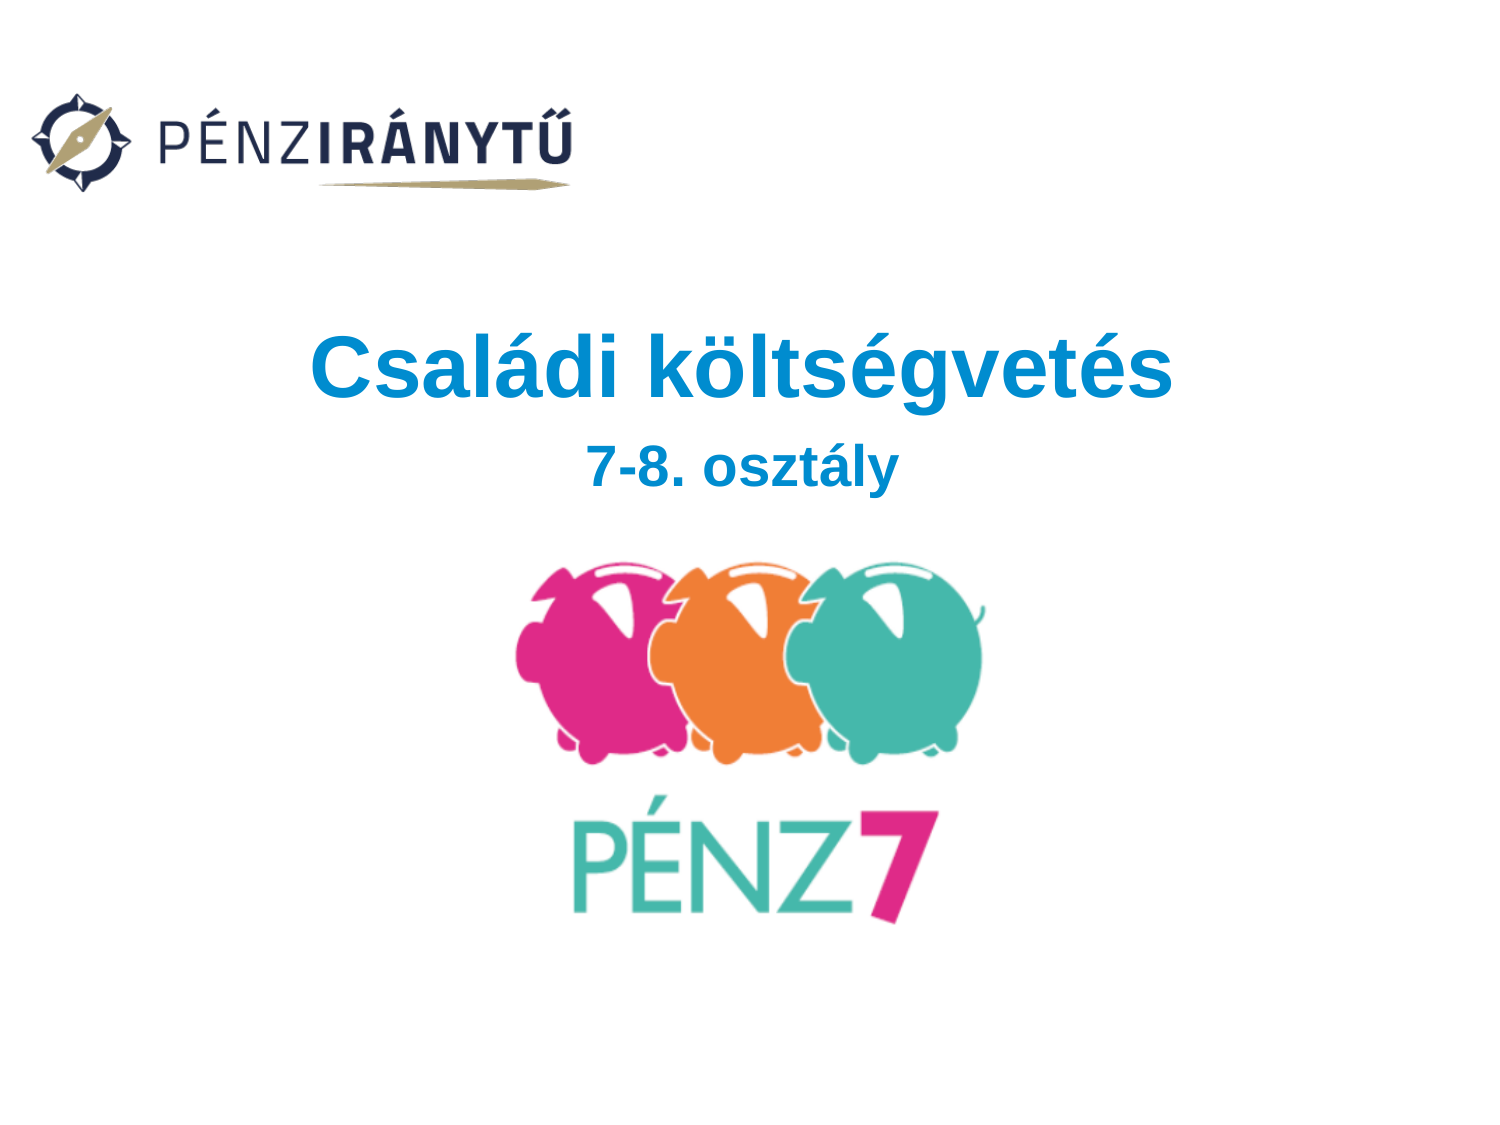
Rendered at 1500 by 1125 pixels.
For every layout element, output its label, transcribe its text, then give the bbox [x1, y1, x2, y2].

text_box 7-8. osztály [244, 420, 1243, 608]
text_box Családi költségvetés [276, 302, 1211, 420]
picture [471, 608, 1016, 933]
picture [17, 89, 597, 195]
